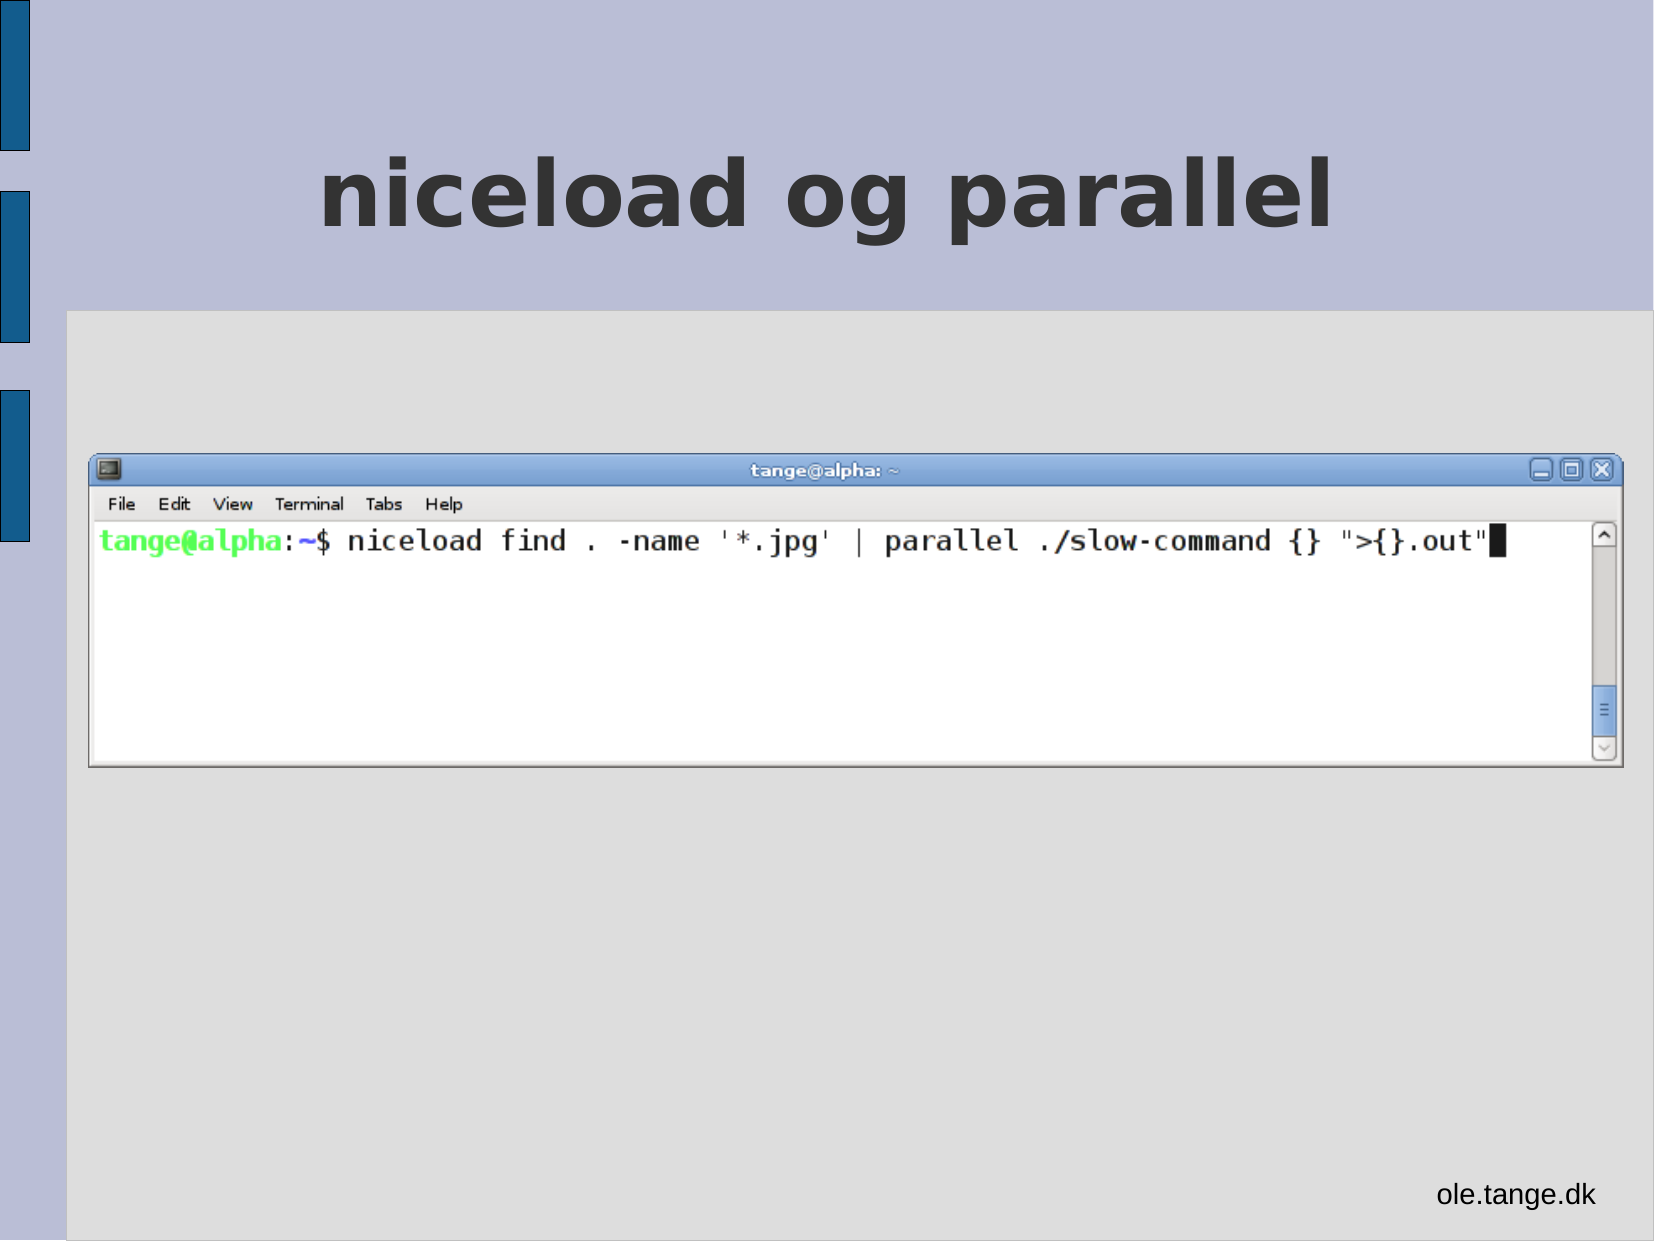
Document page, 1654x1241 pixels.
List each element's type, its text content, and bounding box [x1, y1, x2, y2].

title niceload og parallel [121, 91, 1534, 299]
picture [88, 453, 1624, 768]
